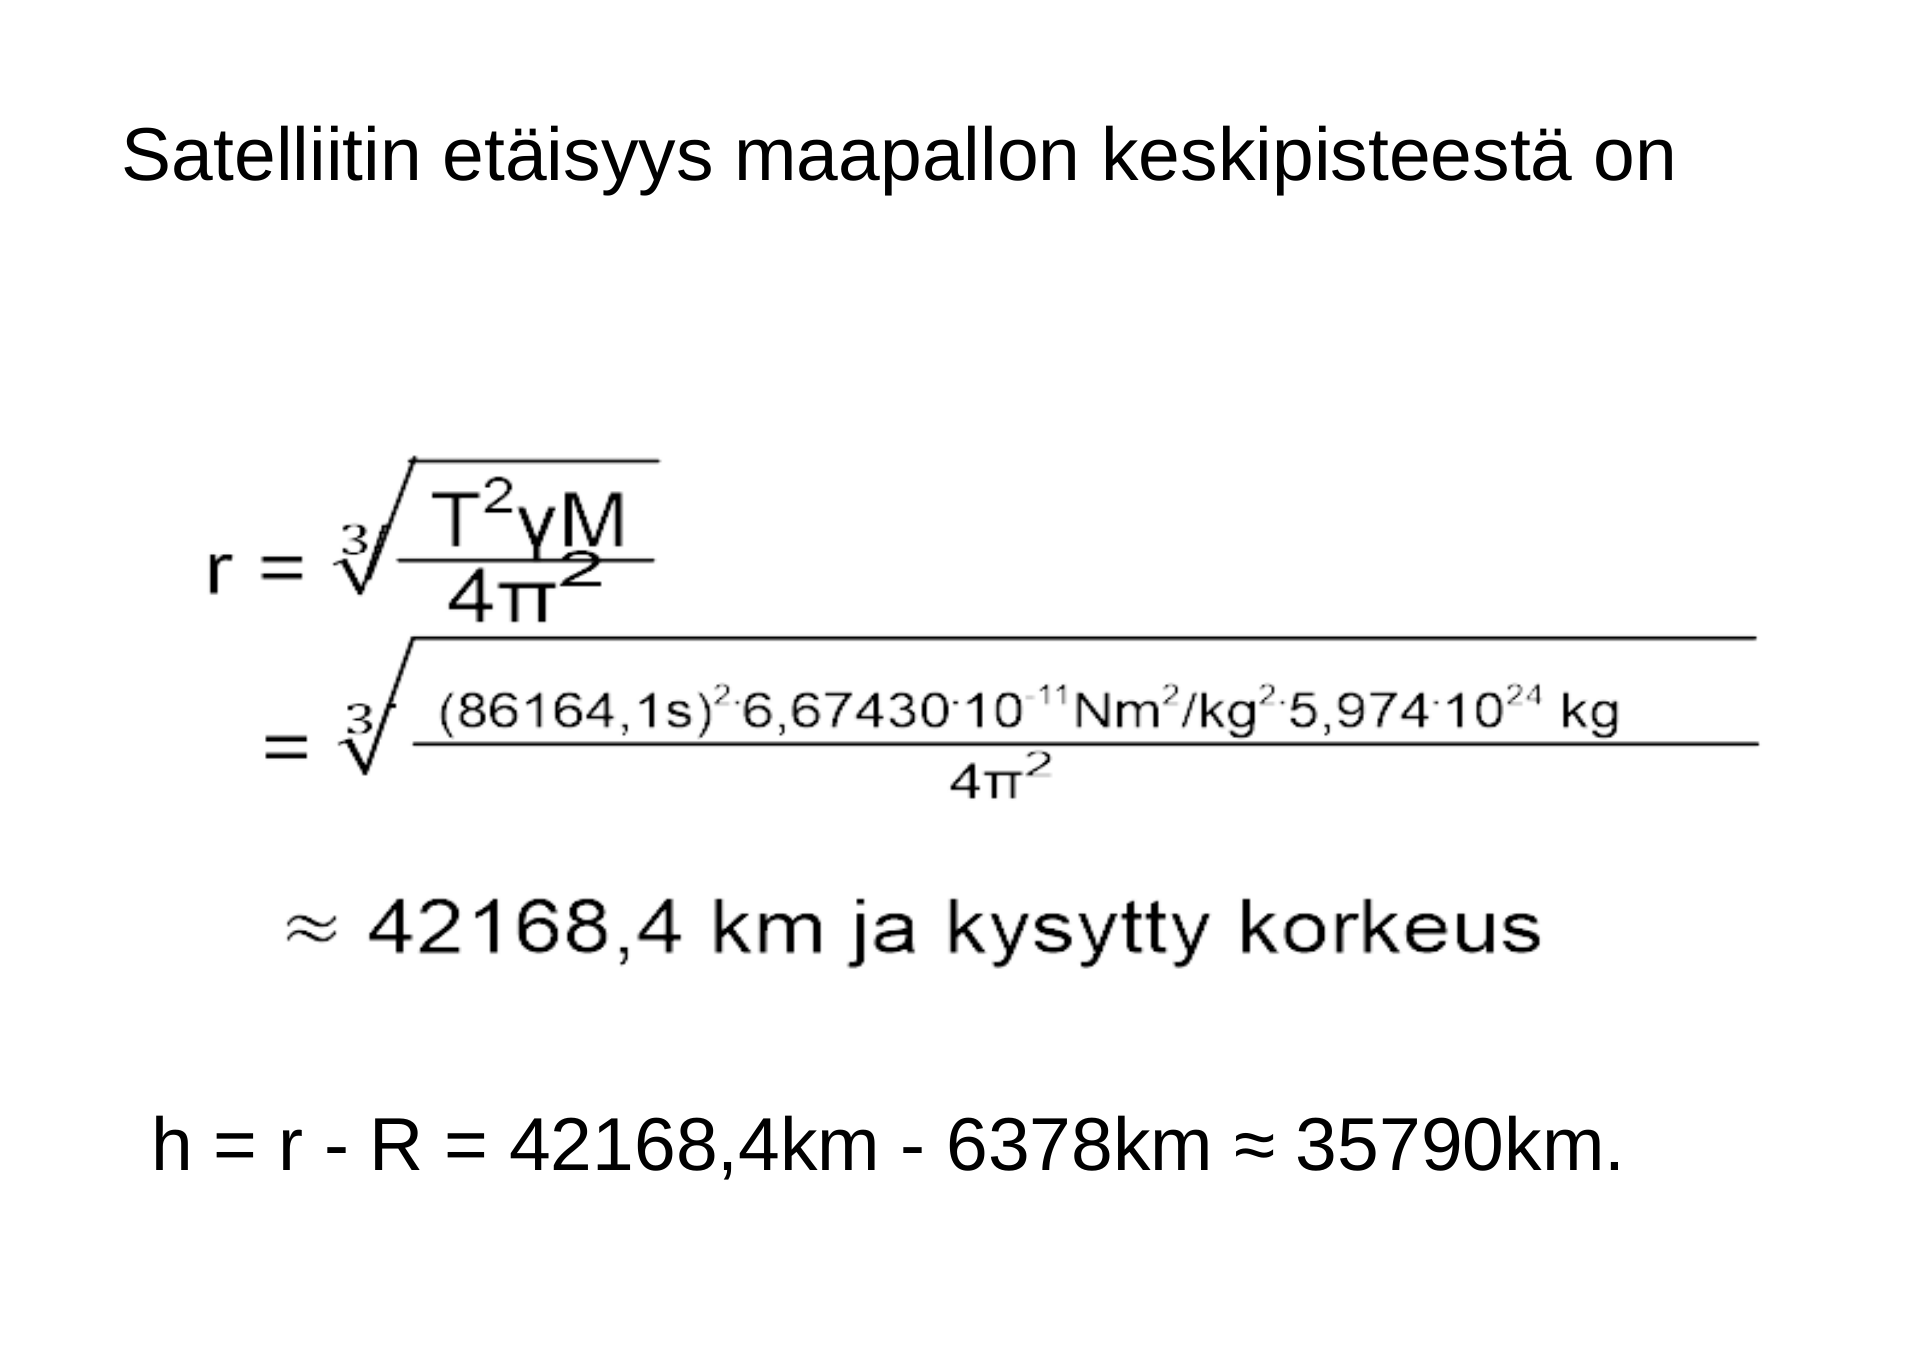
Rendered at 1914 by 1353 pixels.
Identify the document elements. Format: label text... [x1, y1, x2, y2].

text_box h = r - R = 42168,4km - 6378km ≈ 35790km. [136, 1094, 1900, 1203]
picture [129, 337, 1803, 1029]
text_box Satelliitin etäisyys maapallon keskipisteestä on [107, 105, 1709, 305]
